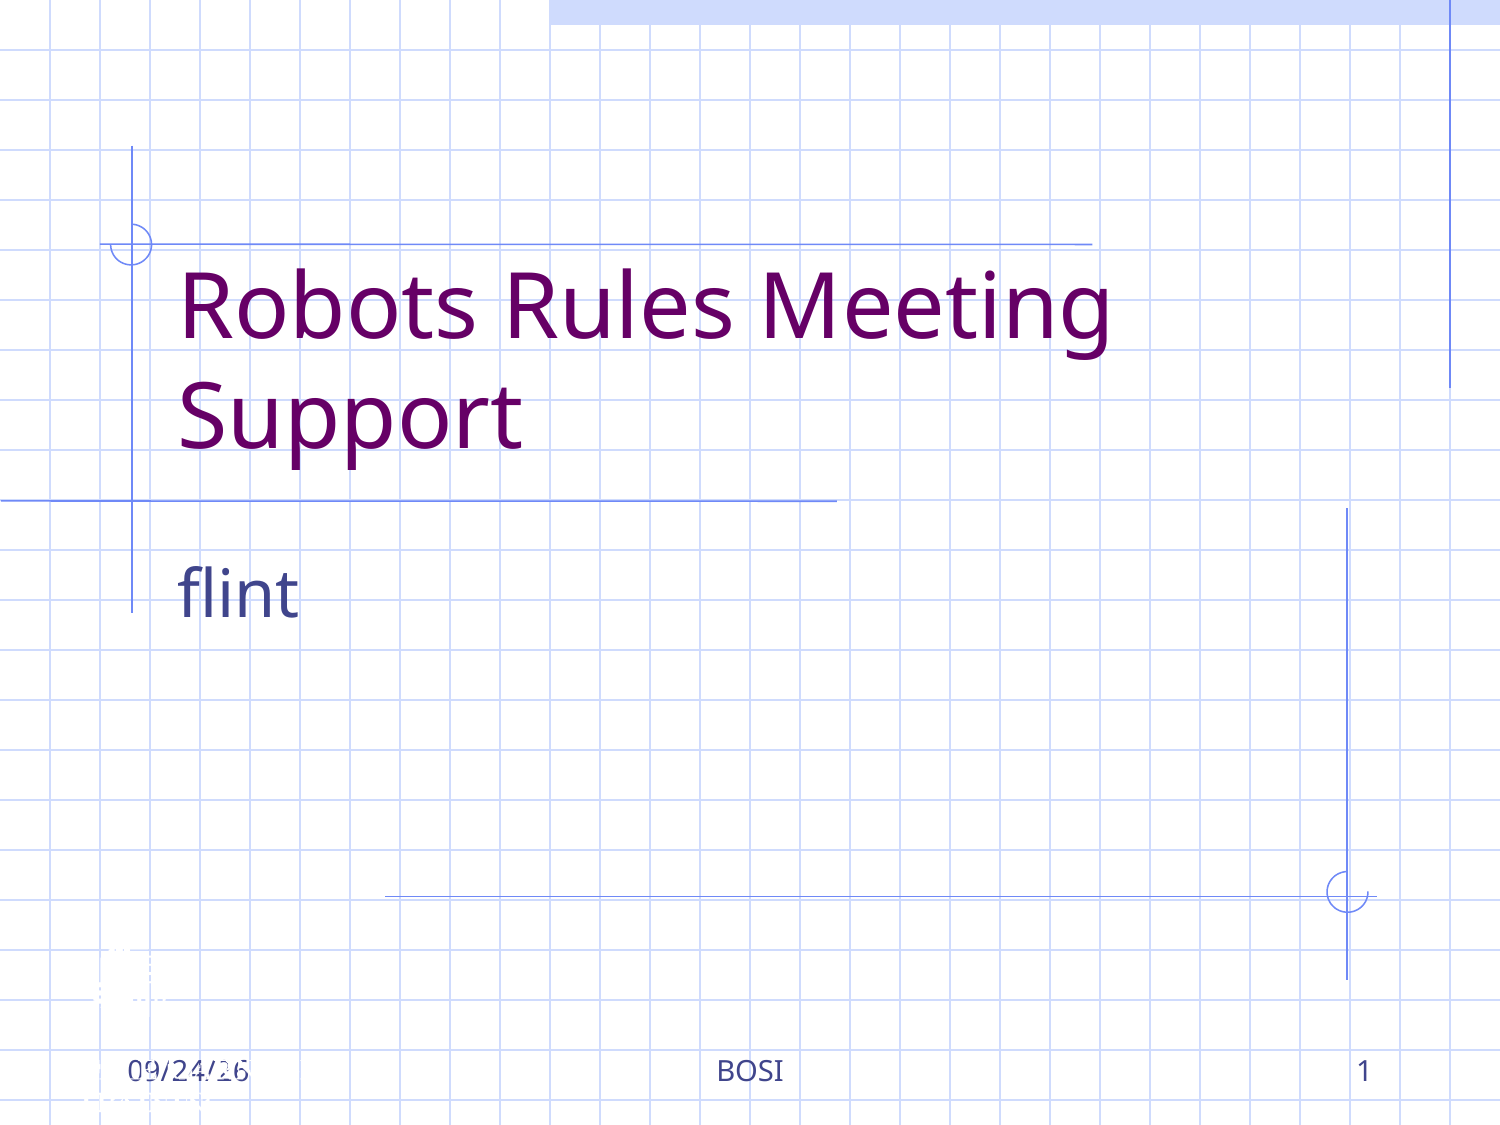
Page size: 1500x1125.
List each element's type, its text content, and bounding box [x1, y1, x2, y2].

title Robots Rules Meeting Support [162, 239, 1438, 475]
picture [62, 929, 388, 1125]
subtitle flint [162, 542, 1213, 831]
